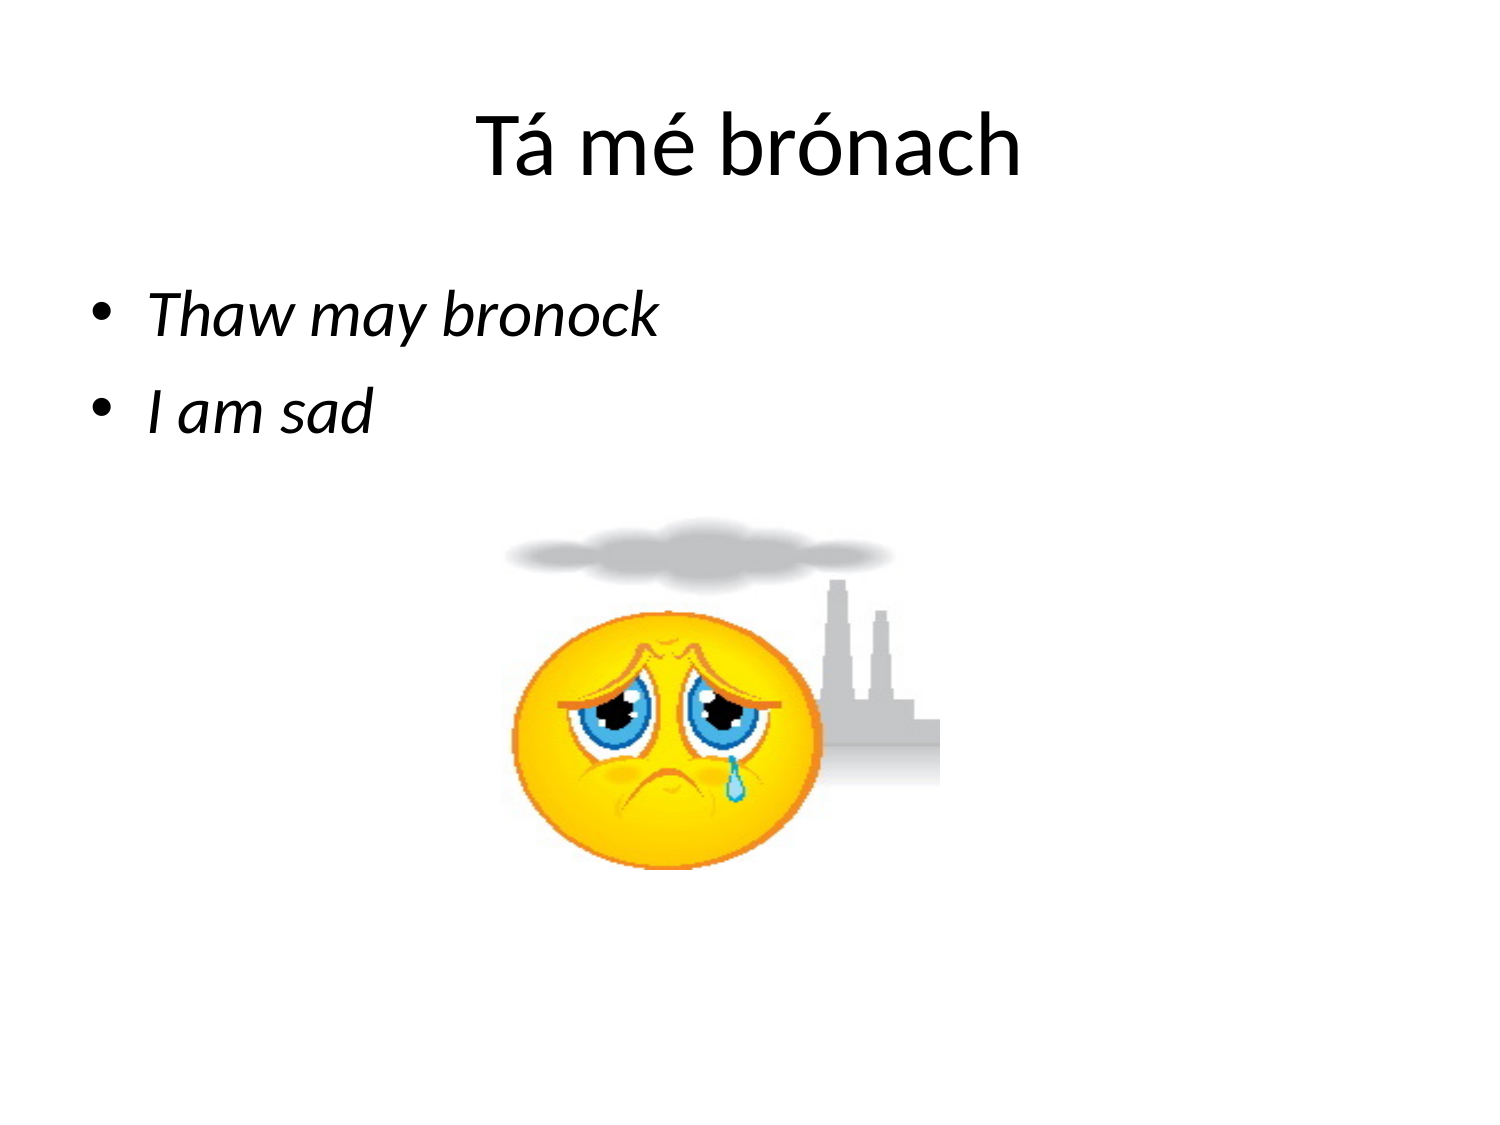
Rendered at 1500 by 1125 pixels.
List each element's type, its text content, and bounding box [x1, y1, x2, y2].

picture [501, 515, 940, 870]
title Tá mé brónach [75, 45, 1426, 233]
list Thaw may bronock I am sad [75, 262, 1426, 1005]
